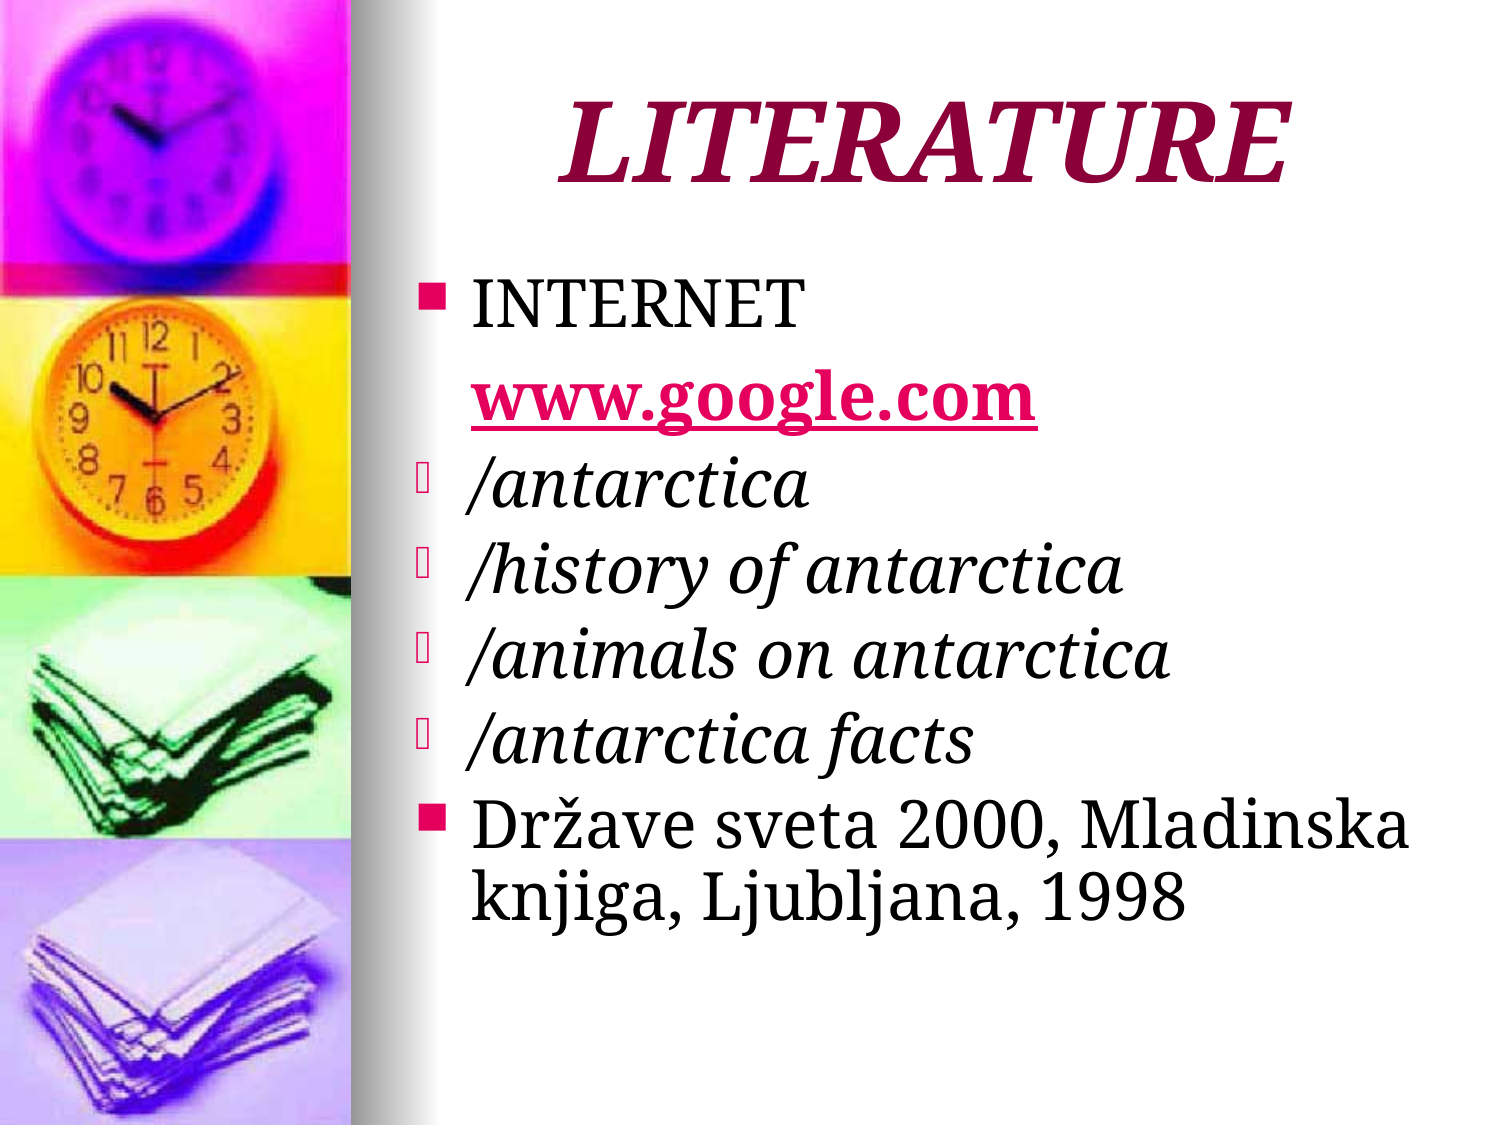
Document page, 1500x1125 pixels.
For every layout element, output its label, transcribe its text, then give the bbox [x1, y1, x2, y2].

title LITERATURE [399, 37, 1450, 238]
picture [0, 0, 351, 1125]
list INTERNET www.google.com /antarctica /history of antarctica /animals on antarctica /antarctica facts Države sveta 2000, Mladinska knjiga, Ljubljana, 1998 [399, 262, 1450, 1000]
